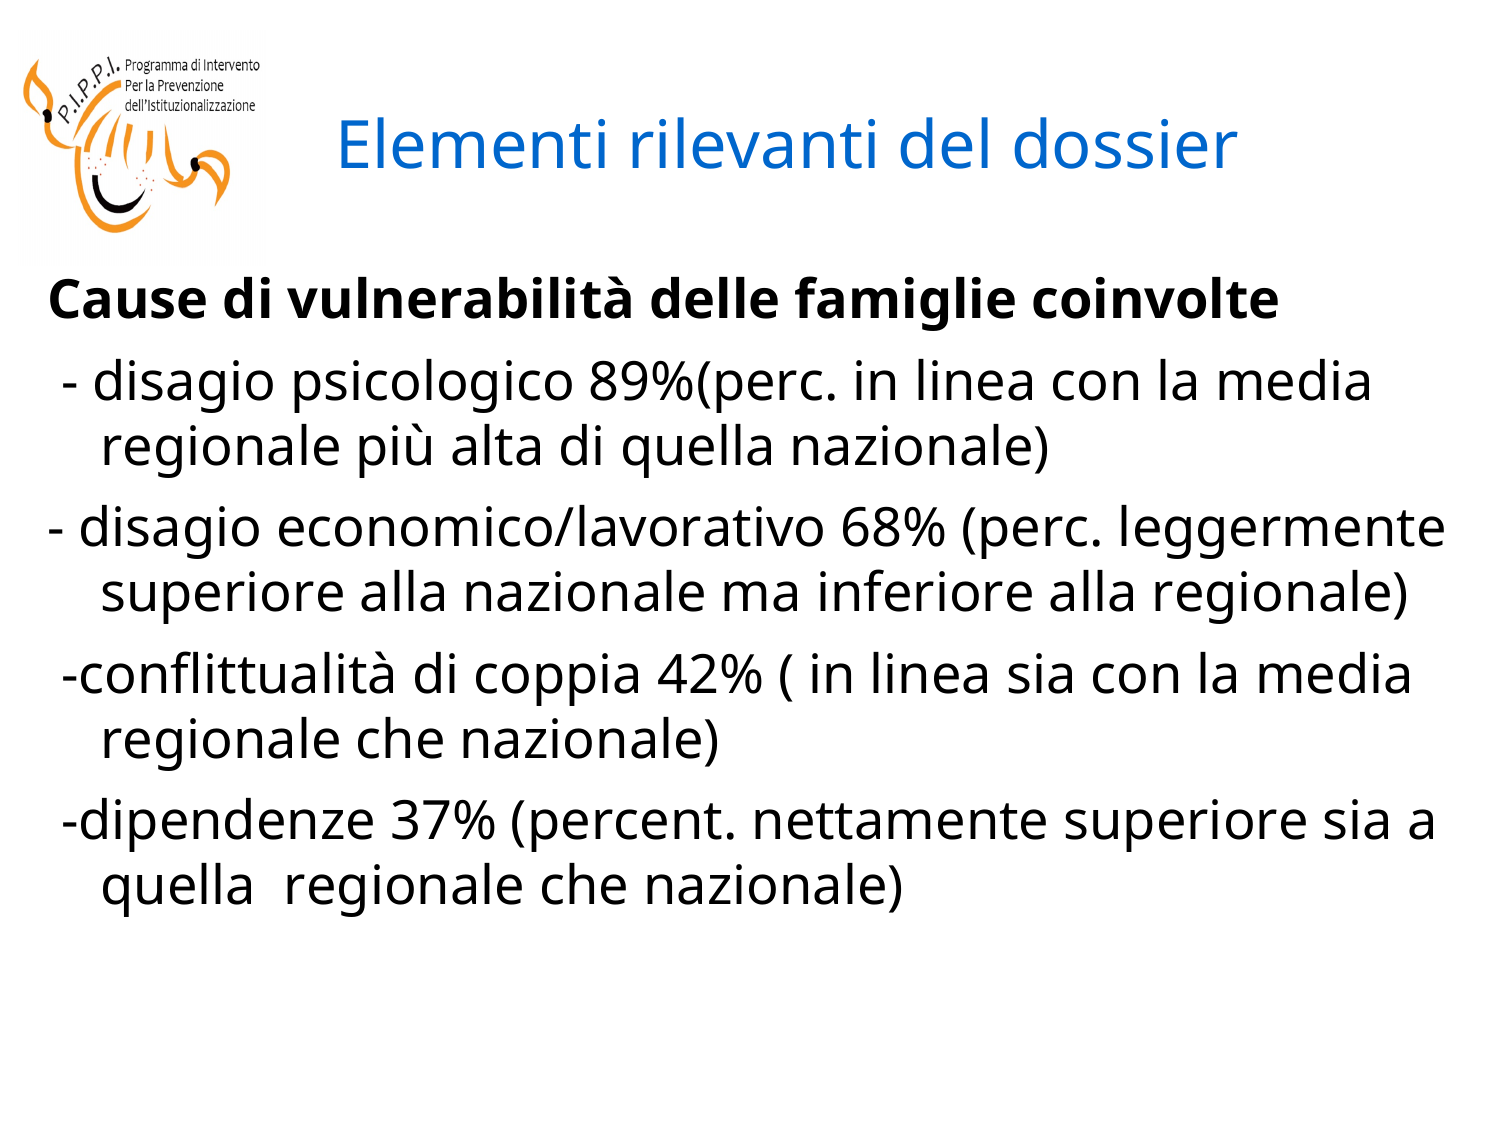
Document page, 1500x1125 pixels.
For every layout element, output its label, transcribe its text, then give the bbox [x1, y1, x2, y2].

picture [17, 30, 266, 266]
list Cause di vulnerabilità delle famiglie coinvolte - disagio psicologico 89%(perc. in linea con la media regionale più alta di quella nazionale) - disagio economico/lavorativo 68% (perc. leggermente superiore alla nazionale ma inferiore alla regionale) -conflittualità di coppia 42% ( in linea sia con la media regionale che nazionale) -dipendenze 37% (percent. nettamente superiore sia a quella regionale che nazionale) [29, 256, 1477, 1052]
title Elementi rilevanti del dossier [74, 20, 1424, 256]
